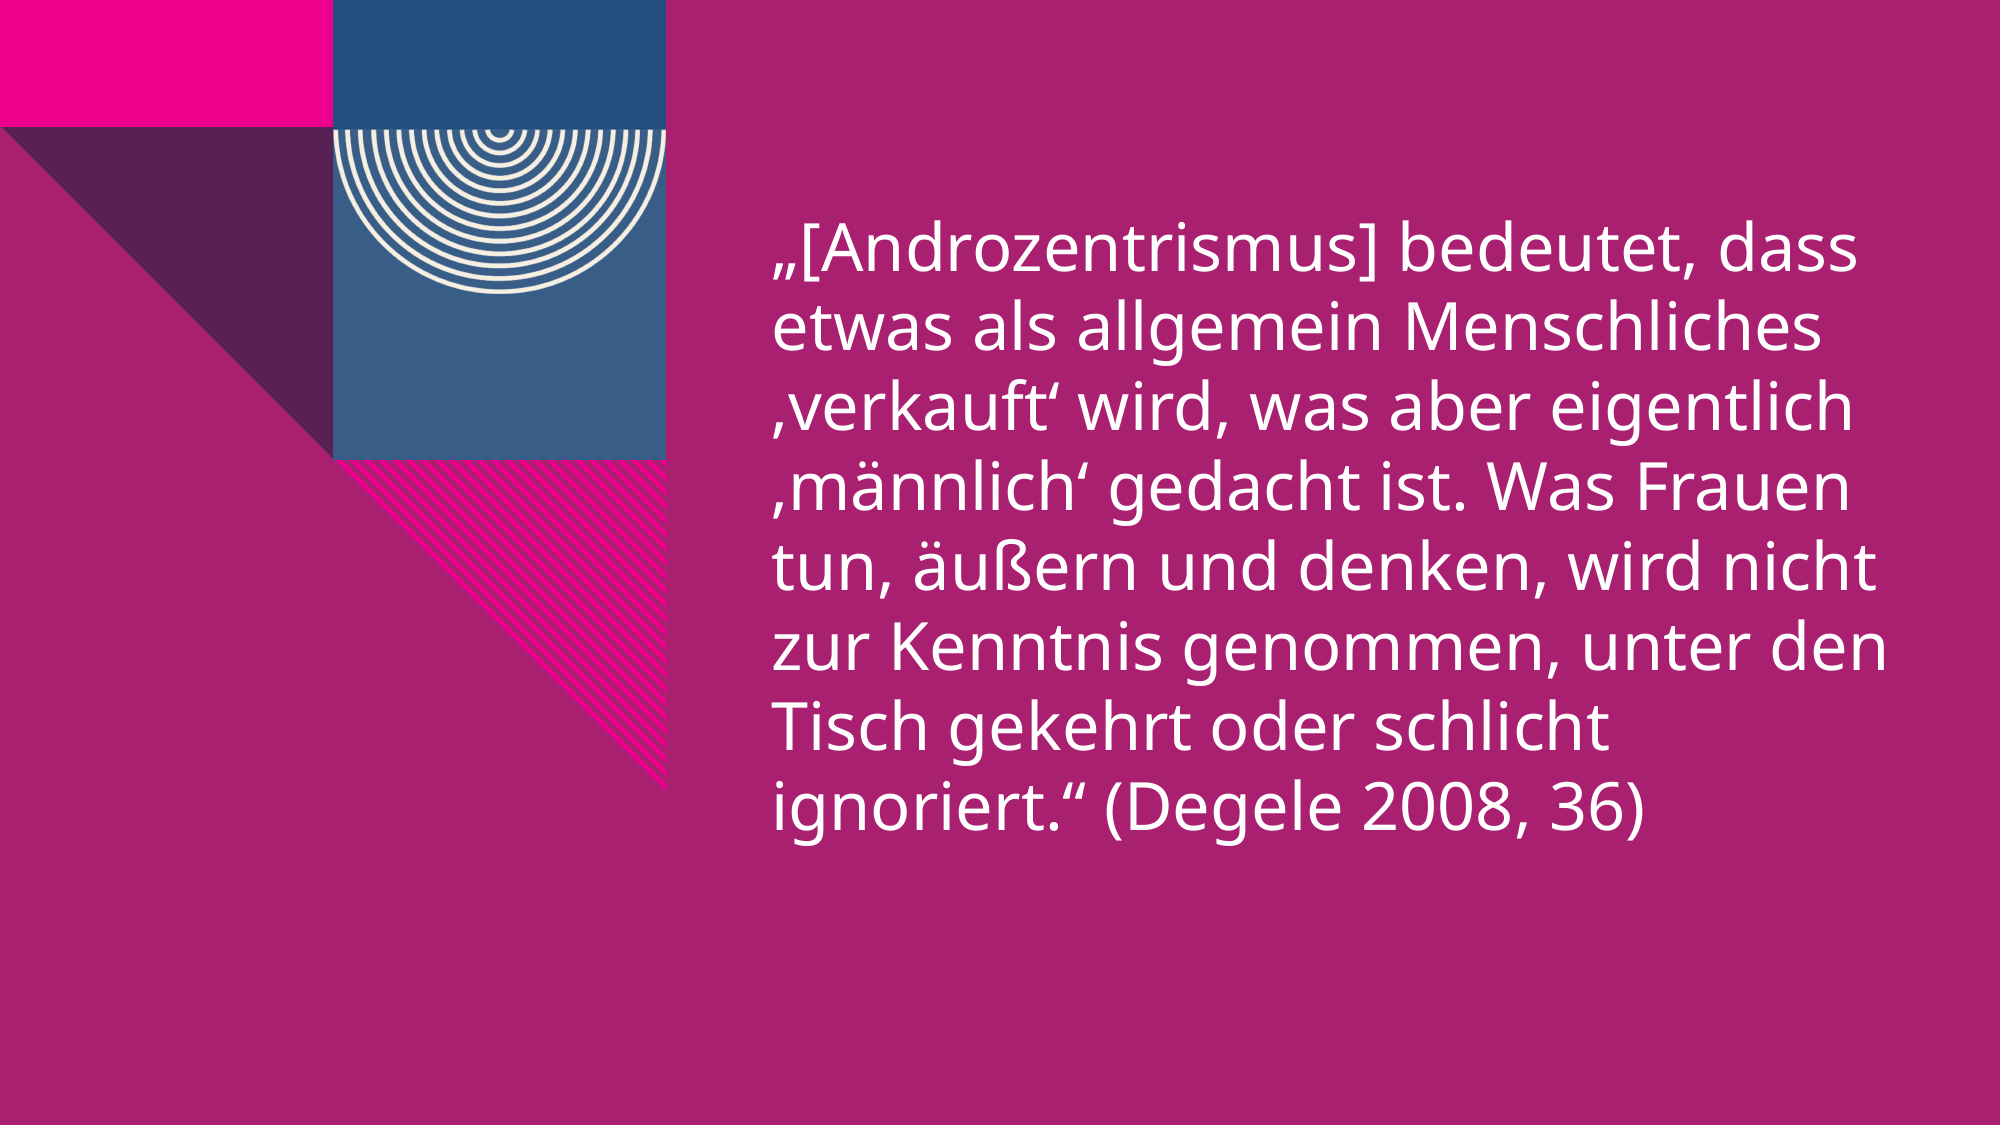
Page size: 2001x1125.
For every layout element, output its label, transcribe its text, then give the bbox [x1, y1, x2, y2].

text_box „[Androzentrismus] bedeutet, dass etwas als allgemein Menschliches ‚verkauft‘ wird, was aber eigentlich ‚männlich‘ gedacht ist. Was Frauen tun, äußern und denken, wird nicht zur Kenntnis genommen, unter den Tisch gekehrt oder schlicht ignoriert.“ (Degele 2008, 36) [756, 196, 1910, 859]
